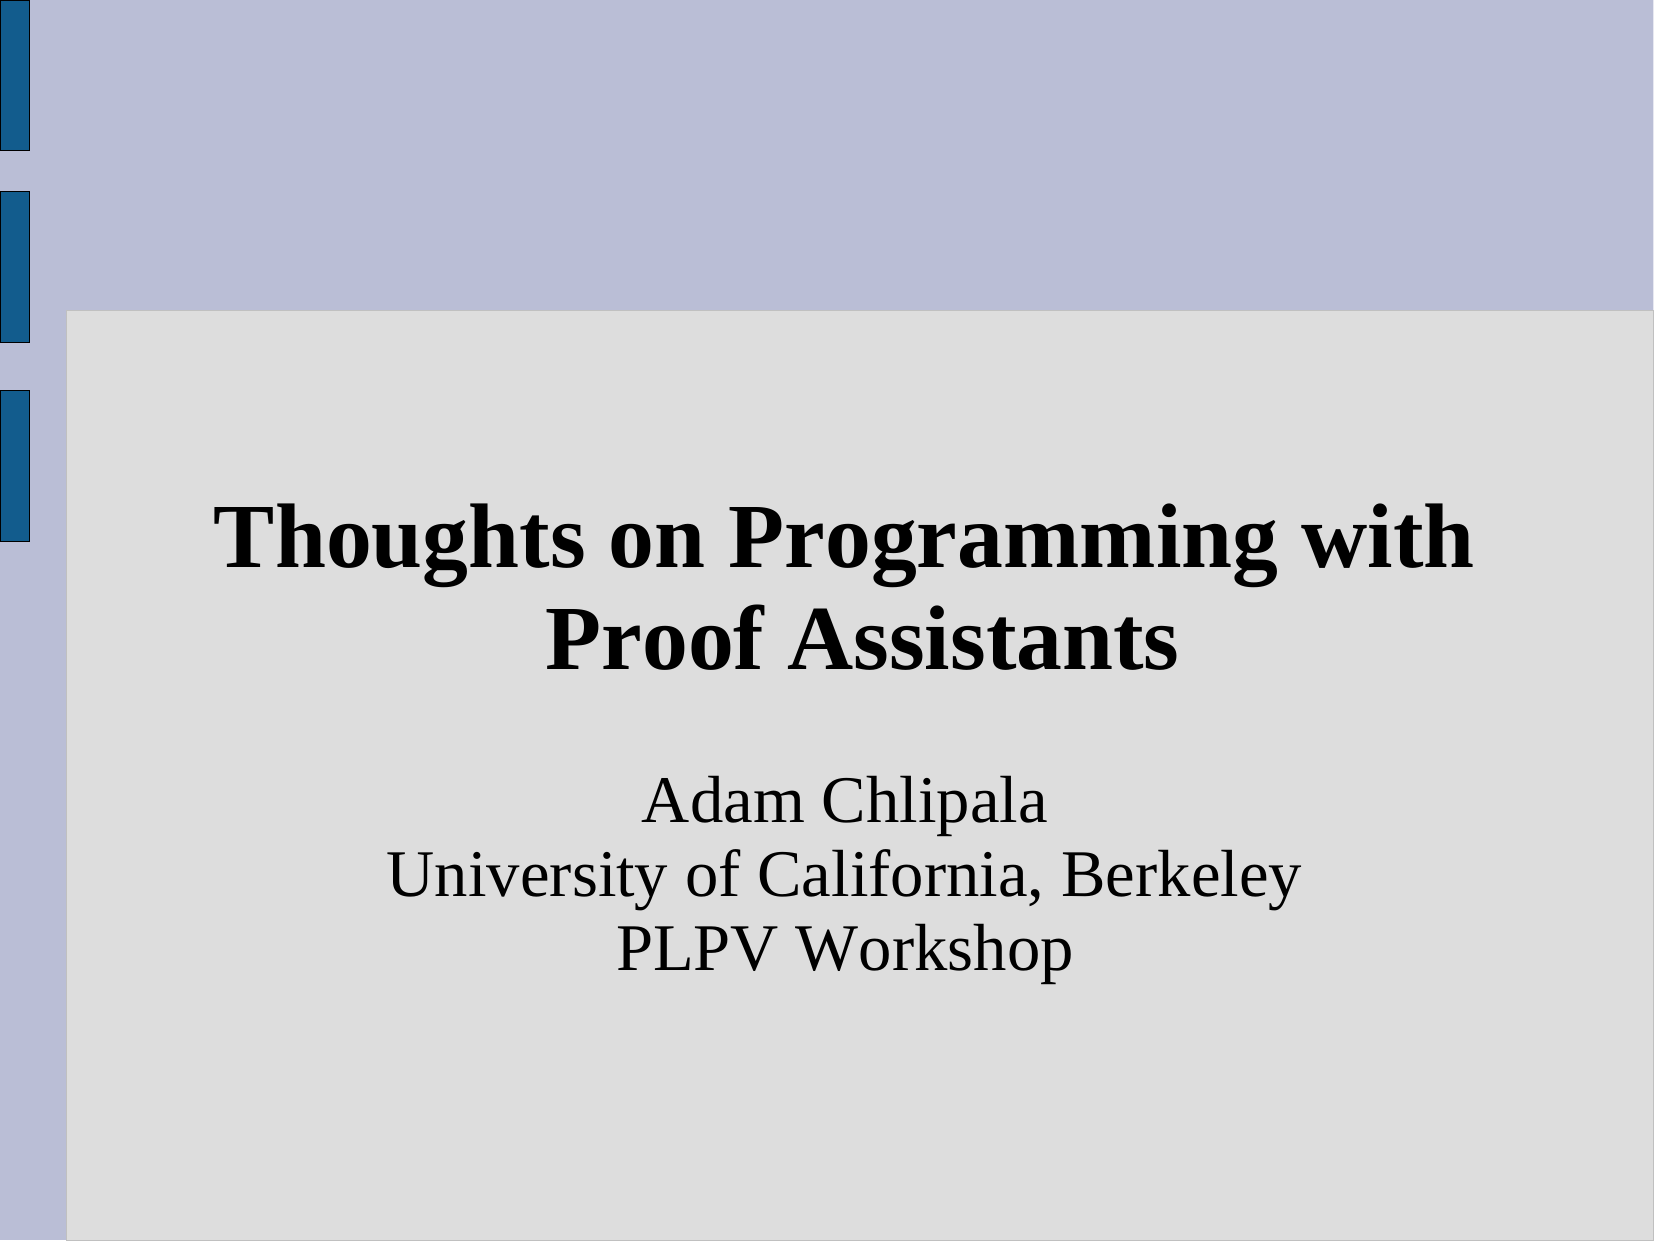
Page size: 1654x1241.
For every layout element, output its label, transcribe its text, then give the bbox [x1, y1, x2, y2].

subtitle Thoughts on Programming with Proof Assistants Adam Chlipala University of California, Berkeley PLPV Workshop [121, 344, 1534, 1127]
